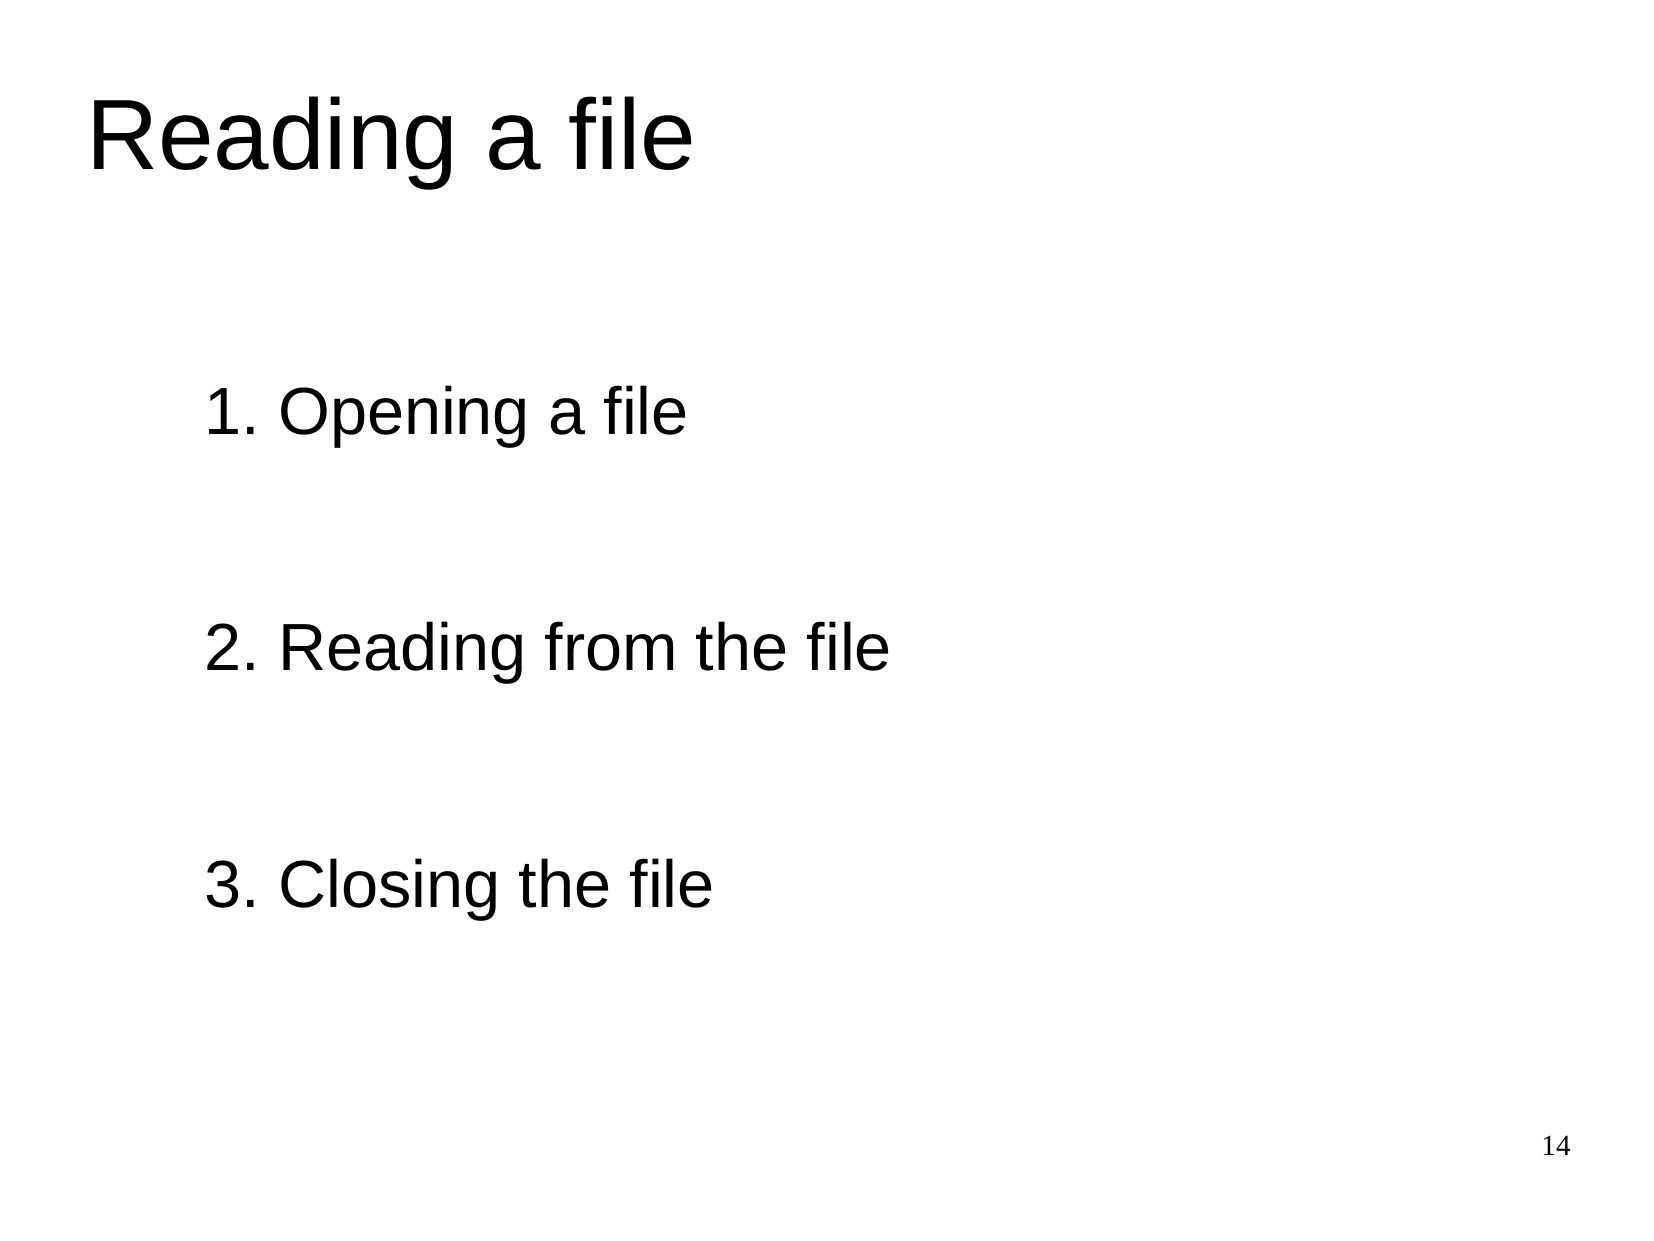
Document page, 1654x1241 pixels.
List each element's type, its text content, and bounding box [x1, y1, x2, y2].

text_box 3. Closing the file [189, 839, 731, 929]
text_box Reading a file [71, 71, 712, 199]
text_box 2. Reading from the file [189, 603, 908, 693]
text_box 1. Opening a file [189, 366, 705, 457]
